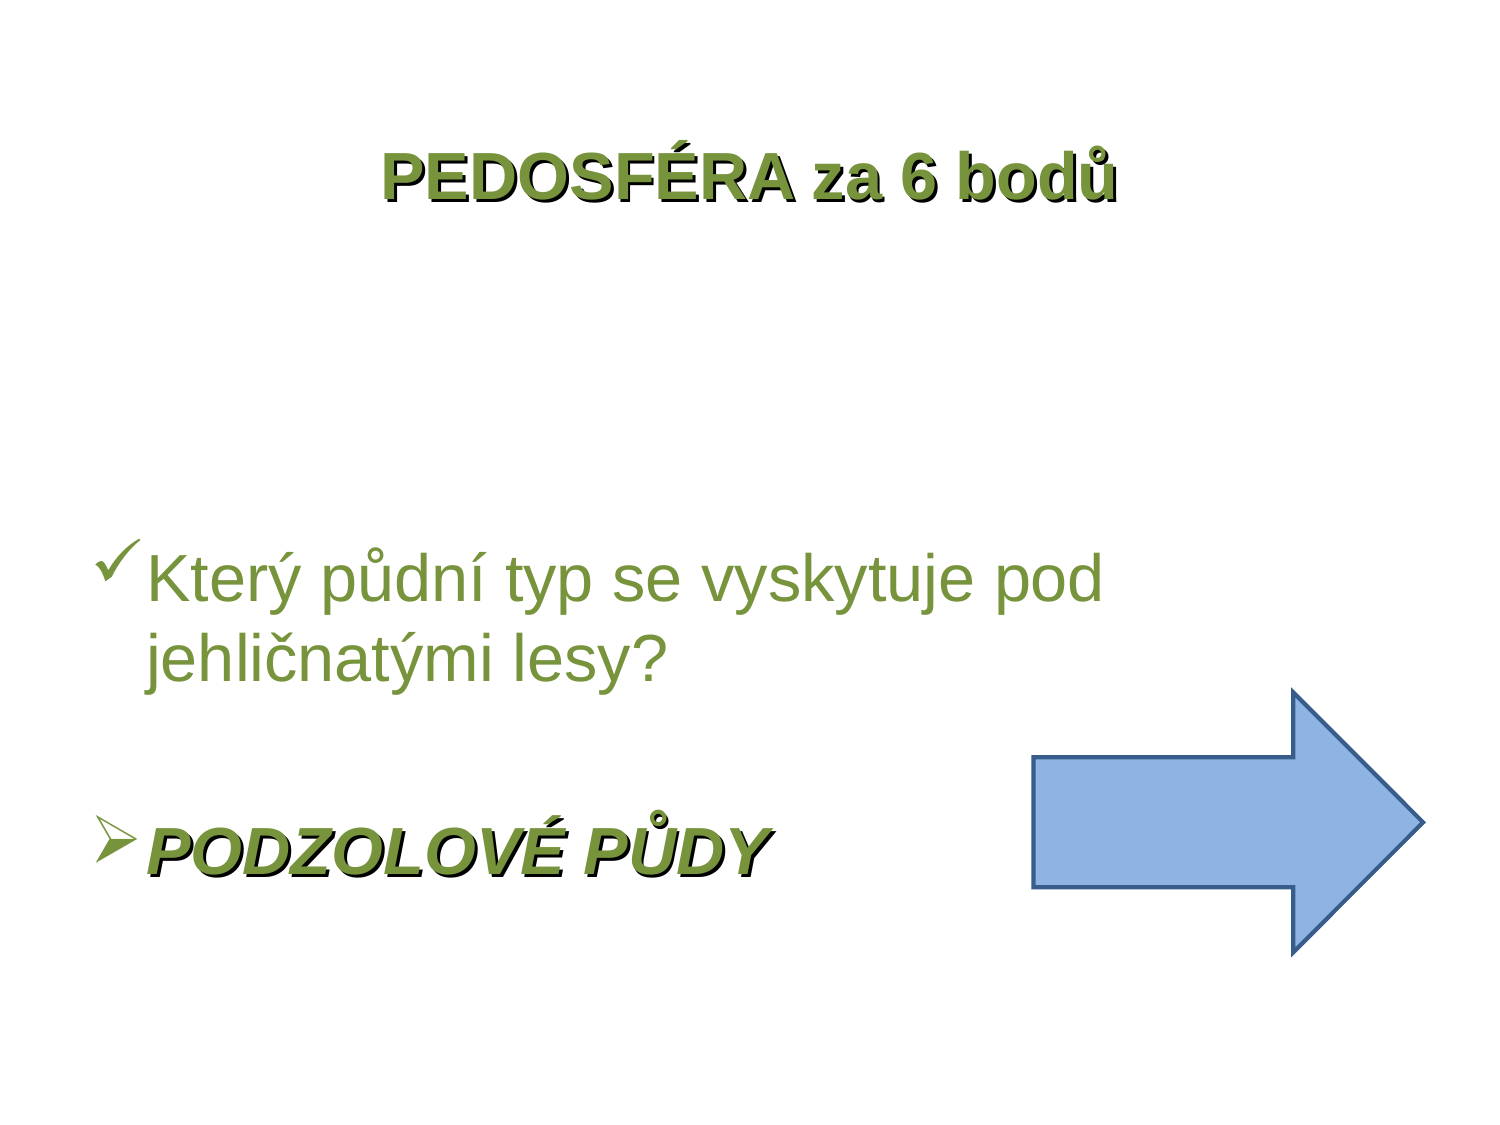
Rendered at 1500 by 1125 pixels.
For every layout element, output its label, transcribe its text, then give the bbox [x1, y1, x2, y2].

list Který půdní typ se vyskytuje pod jehličnatými lesy? PODZOLOVÉ PŮDY [75, 527, 1426, 1079]
title PEDOSFÉRA za 6 bodů [75, 113, 1426, 233]
text_box [1033, 692, 1424, 953]
